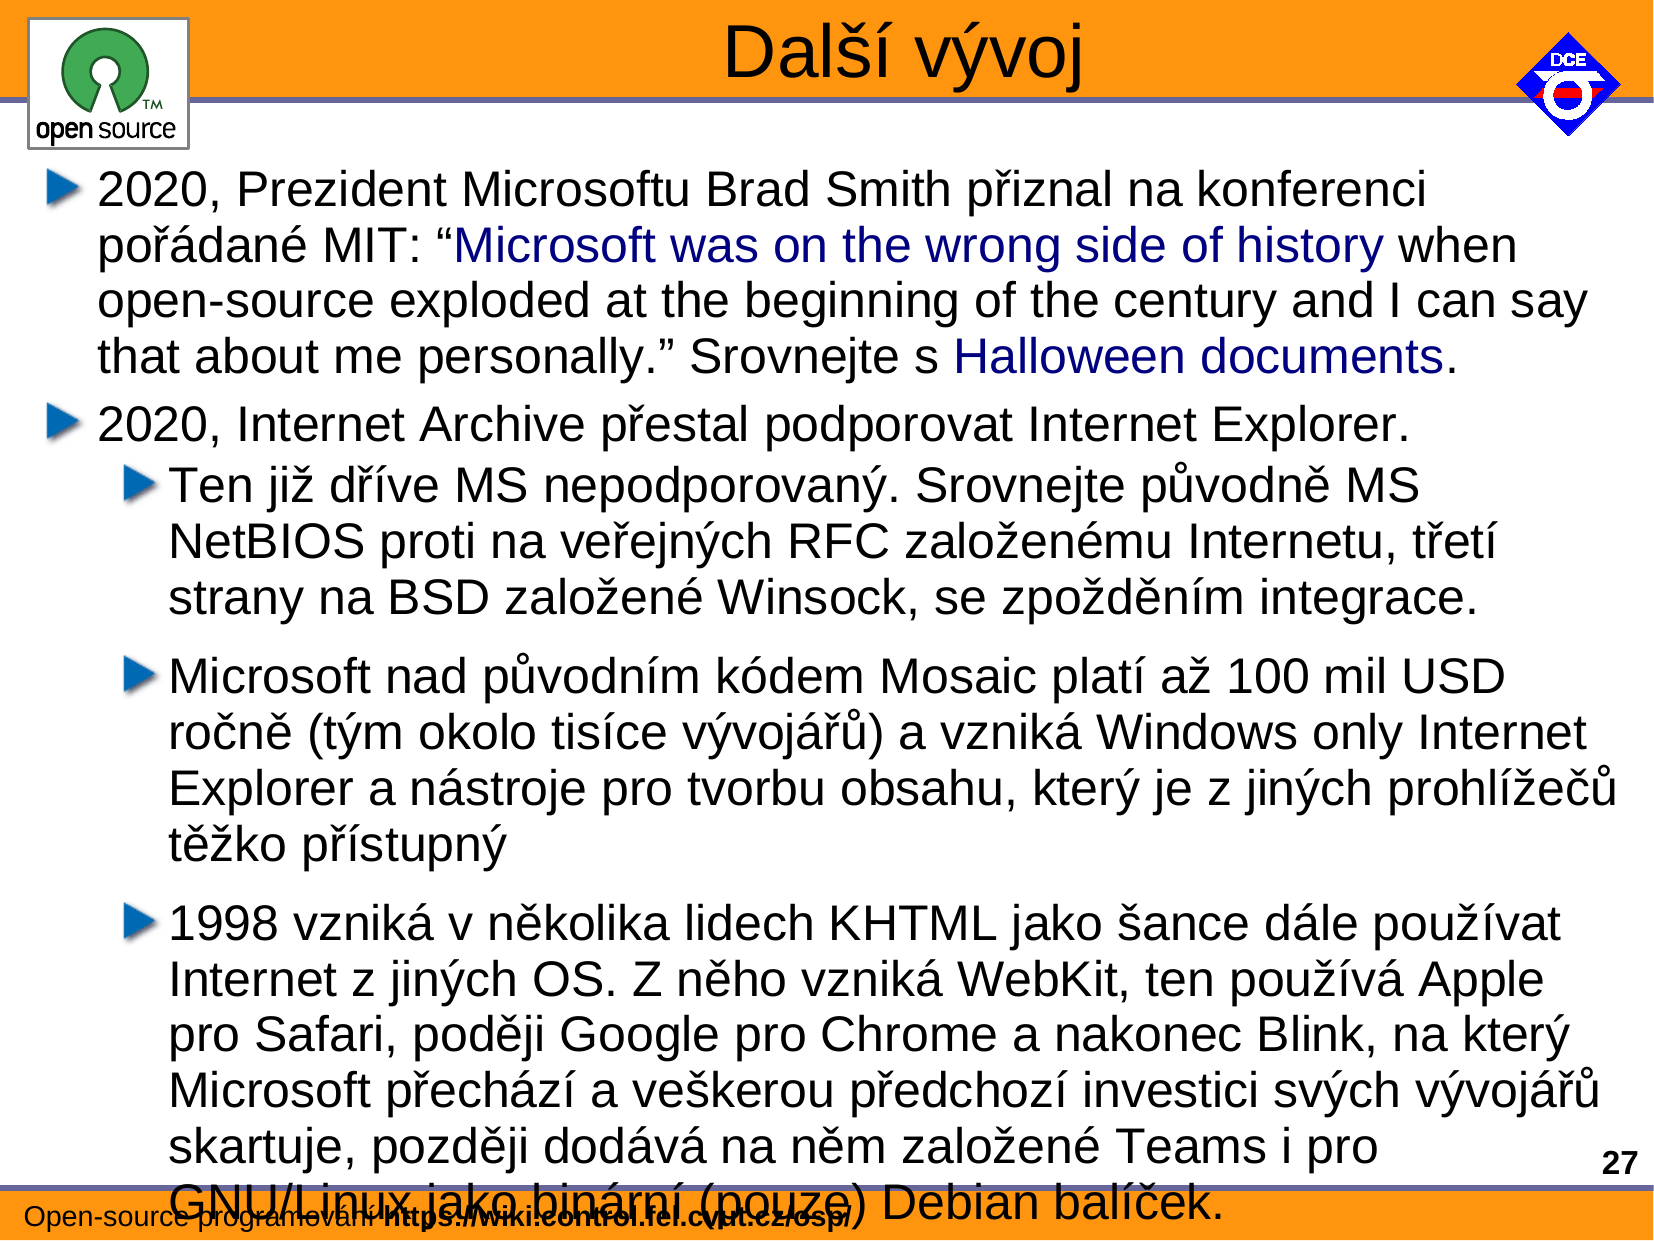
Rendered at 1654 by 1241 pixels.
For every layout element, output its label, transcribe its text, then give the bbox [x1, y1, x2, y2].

title Další vývoj [178, 5, 1631, 97]
list 2020, Prezident Microsoftu Brad Smith přiznal na konferenci pořádané MIT: “Microsoft was on the wrong side of history when open-source exploded at the beginning of the century and I can say that about me personally.” Srovnejte s Halloween documents. 2020, Internet Archive přestal podporovat Internet Explorer. Ten již dříve MS nepodporovaný. Srovnejte původně MS NetBIOS proti na veřejných RFC založenému Internetu, třetí strany na BSD založené Winsock, se zpožděním integrace. Microsoft nad původním kódem Mosaic platí až 100 mil USD ročně (tým okolo tisíce vývojářů) a vzniká Windows only Internet Explorer a nástroje pro tvorbu obsahu, který je z jiných prohlížečů těžko přístupný 1998 vzniká v několika lidech KHTML jako šance dále používat Internet z jiných OS. Z něho vzniká WebKit, ten používá Apple pro Safari, poději Google pro Chrome a nakonec Blink, na který Microsoft přechází a veškerou předchozí investici svých vývojářů skartuje, později dodává na něm založené Teams i pro GNU/Linux jako binární (pouze) Debian balíček. [26, 161, 1627, 1155]
